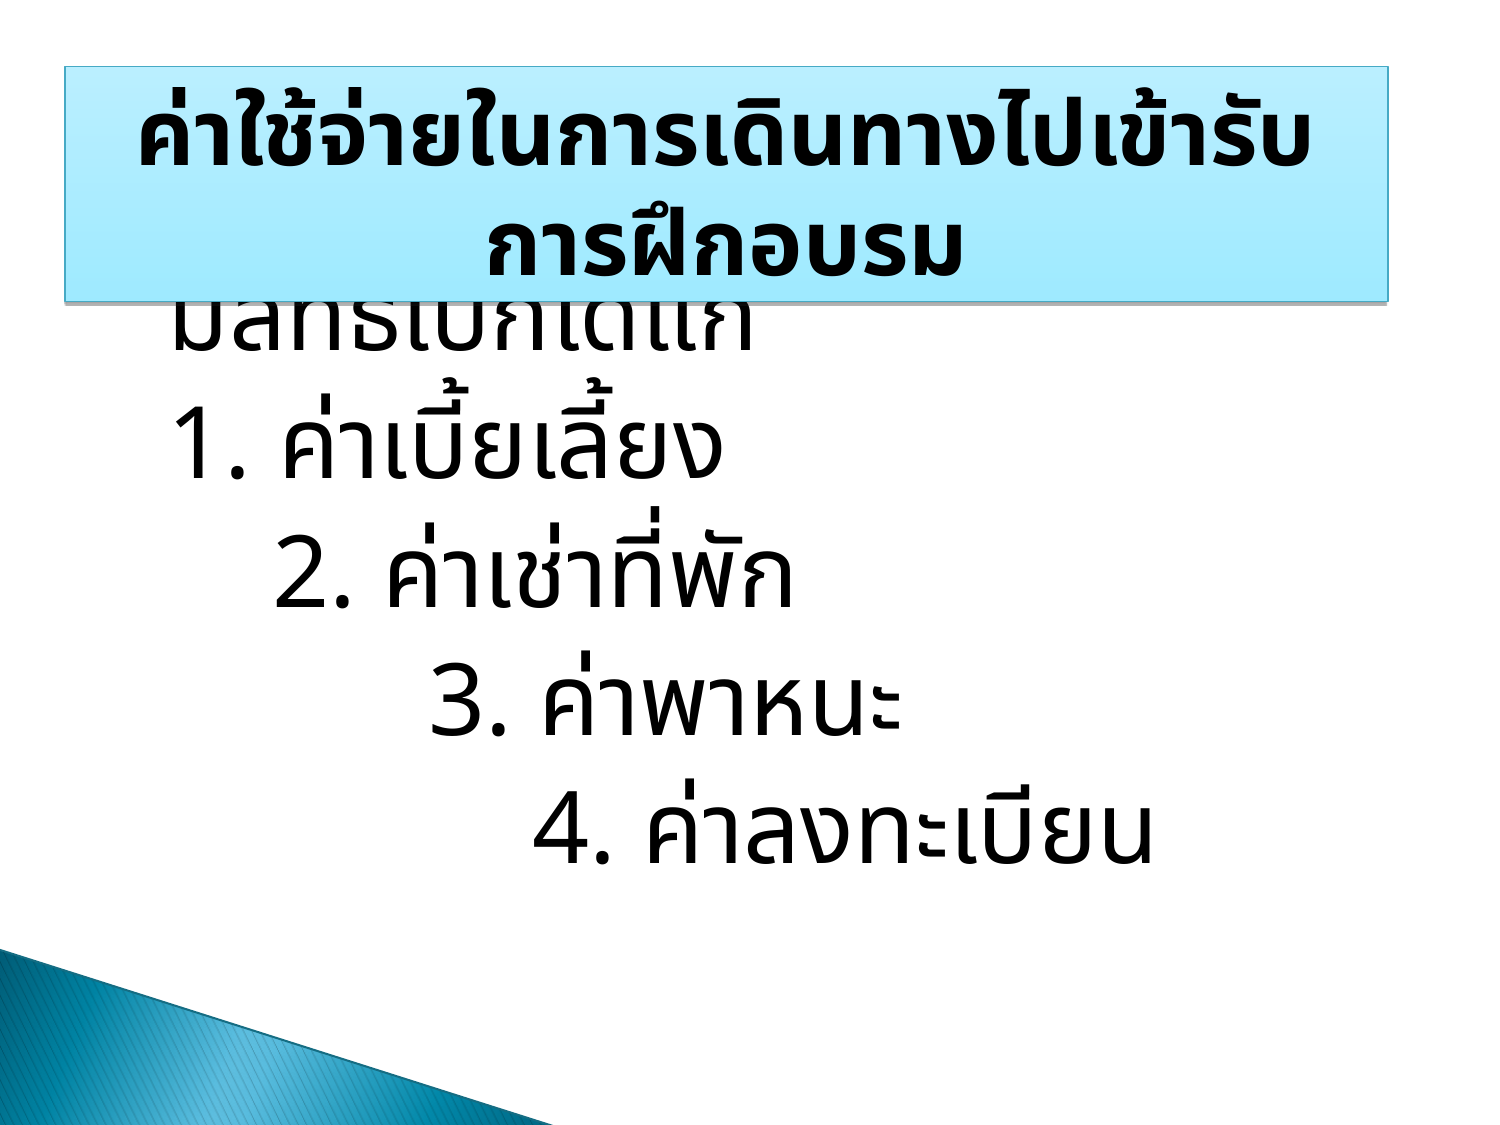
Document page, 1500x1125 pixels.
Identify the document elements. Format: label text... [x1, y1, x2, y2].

list มีสิทธิเบิกได้แก่ 1. ค่าเบี้ยเลี้ยง 2. ค่าเช่าที่พัก 3. ค่าพาหนะ 4. ค่าลงทะเบียน [75, 243, 1426, 986]
text_box ค่าใช้จ่ายในการเดินทางไปเข้ารับการฝึกอบรม [64, 66, 1388, 193]
